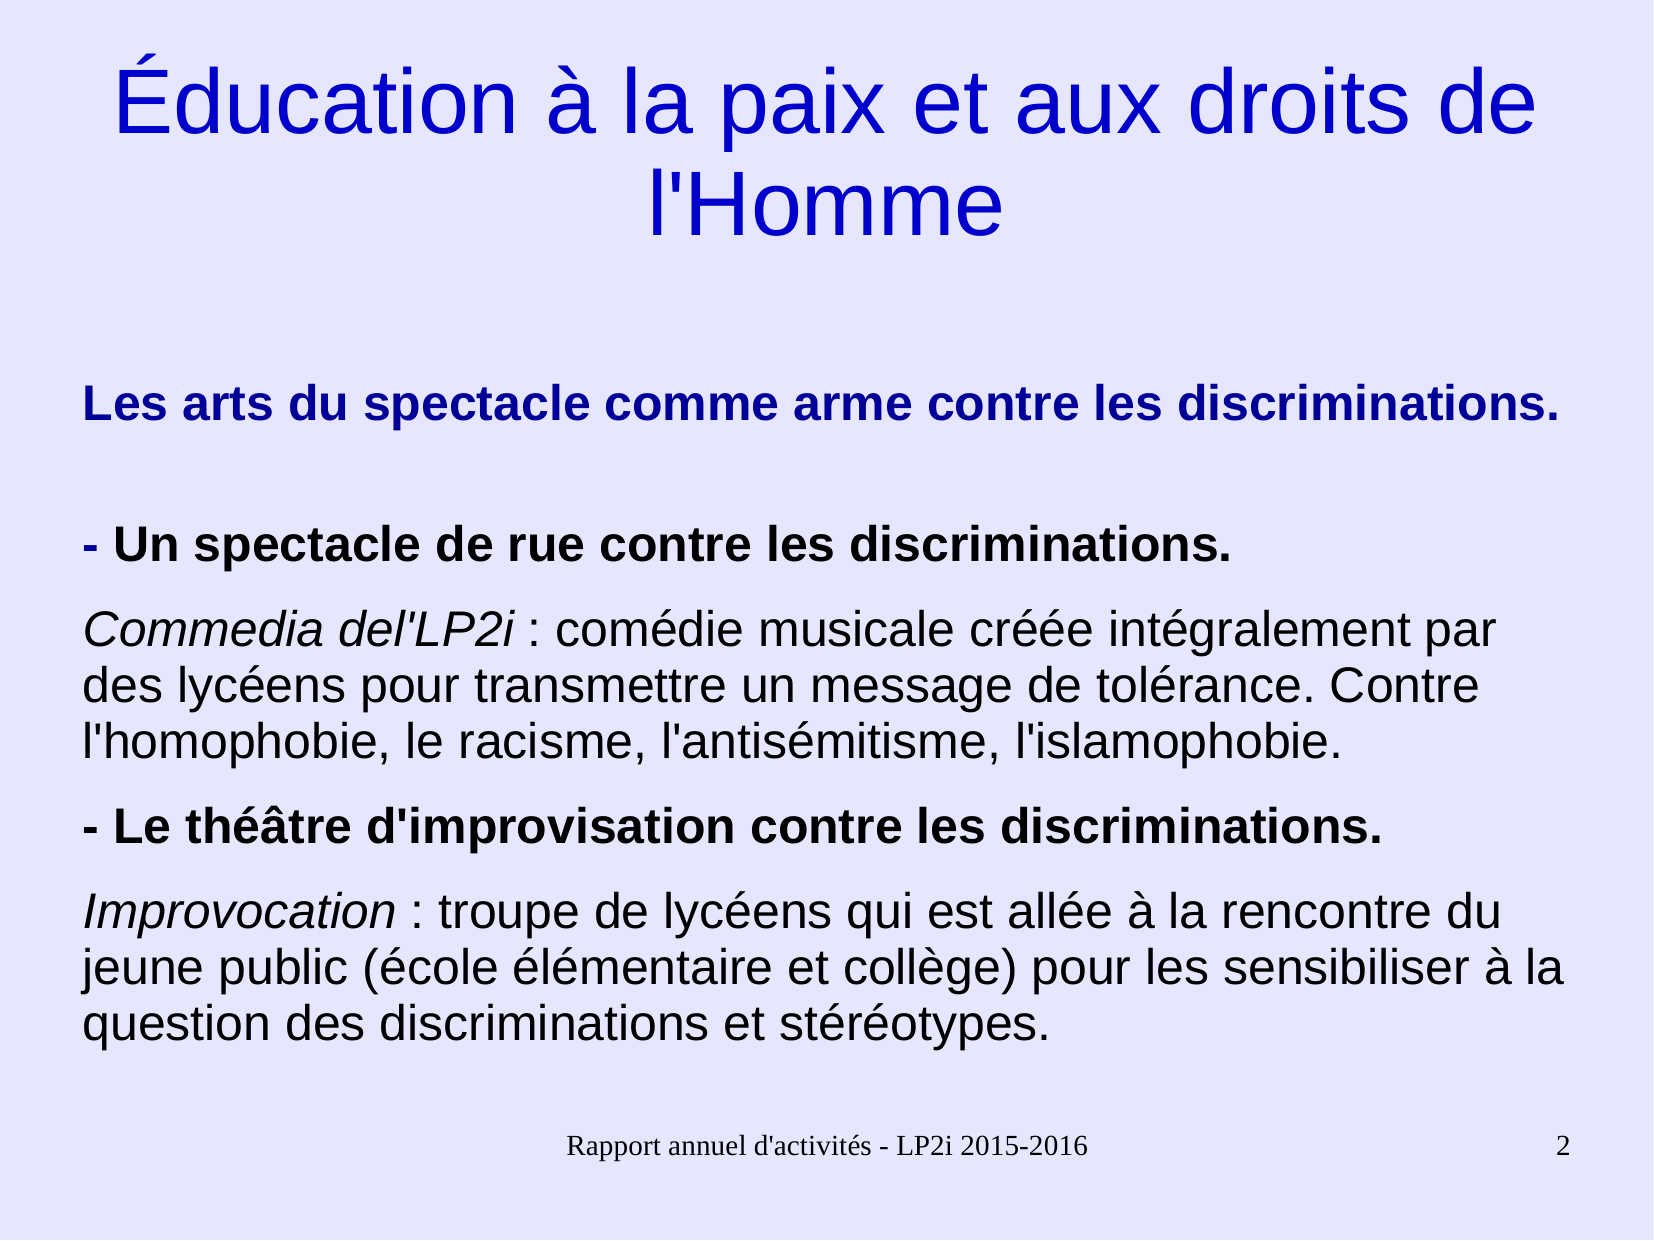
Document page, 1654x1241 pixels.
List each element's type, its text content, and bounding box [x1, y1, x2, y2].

title Éducation à la paix et aux droits de l'Homme [82, 49, 1571, 257]
list Les arts du spectacle comme arme contre les discriminations. - Un spectacle de rue contre les discriminations. Commedia del'LP2i : comédie musicale créée intégralement par des lycéens pour transmettre un message de tolérance. Contre l'homophobie, le racisme, l'antisémitisme, l'islamophobie. - Le théâtre d'improvisation contre les discriminations. Improvocation : troupe de lycéens qui est allée à la rencontre du jeune public (école élémentaire et collège) pour les sensibiliser à la question des discriminations et stéréotypes. [82, 290, 1571, 1099]
